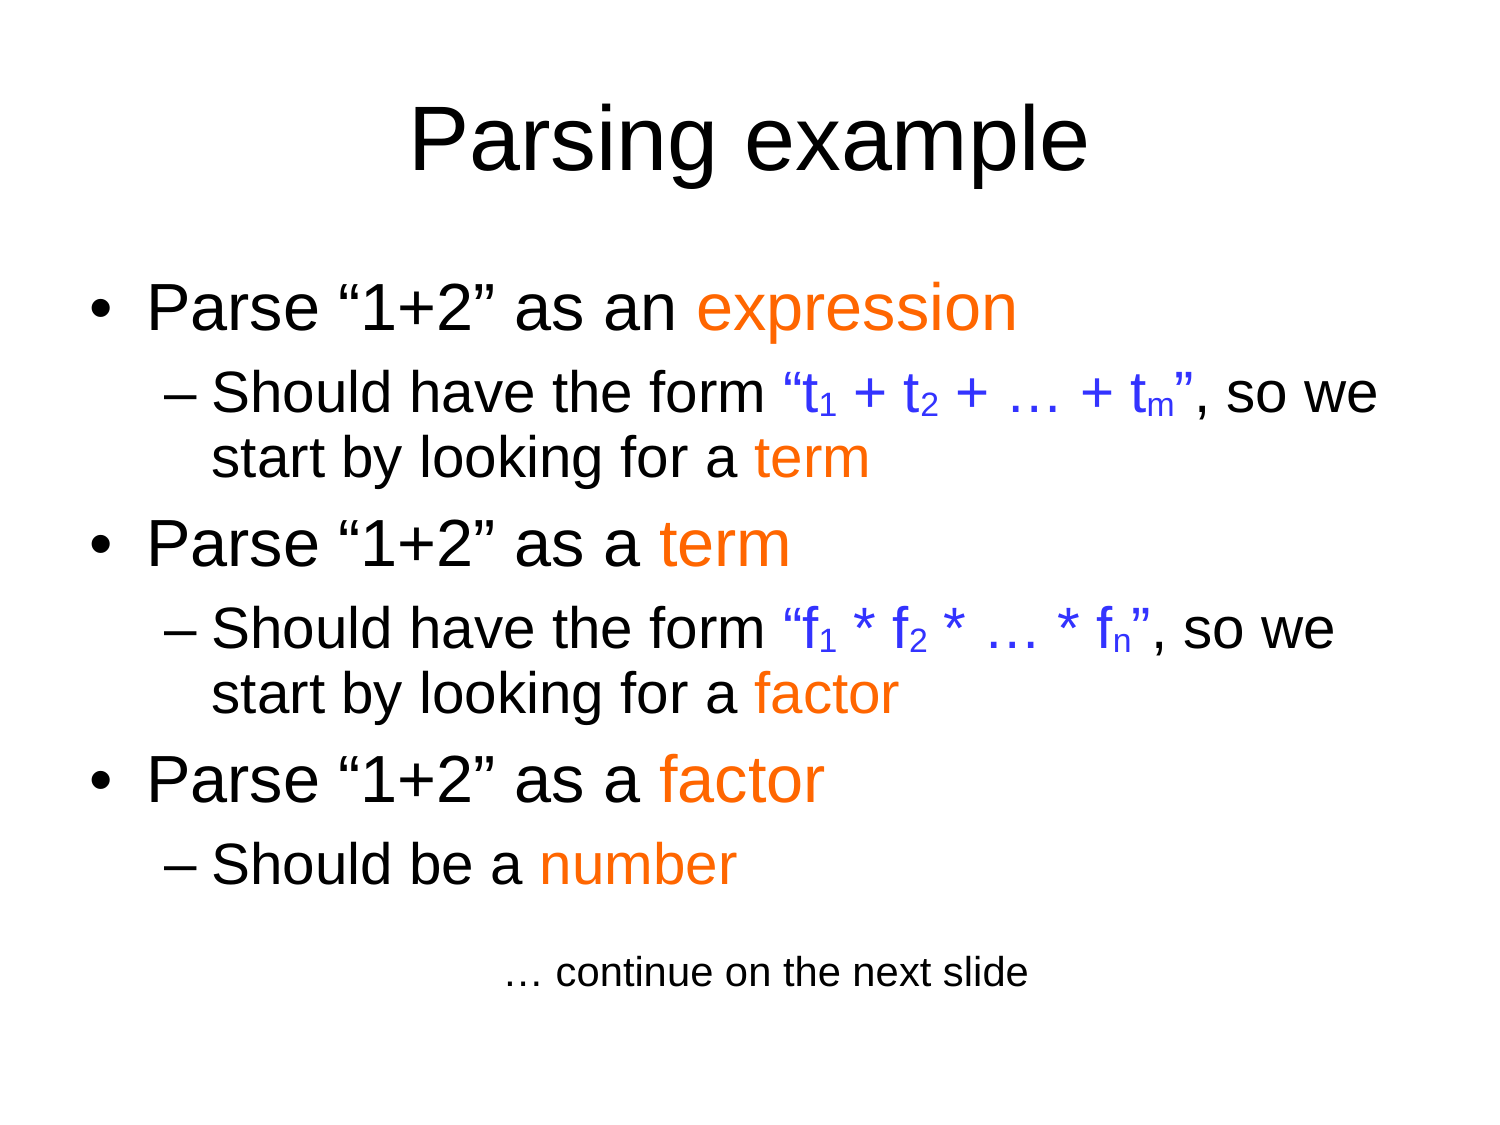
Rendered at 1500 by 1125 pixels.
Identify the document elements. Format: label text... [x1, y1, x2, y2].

list Parse “1+2” as an expression Should have the form “t1 + t2 + … + tm”, so we start by looking for a term Parse “1+2” as a term Should have the form “f1 * f2 * … * fn”, so we start by looking for a factor Parse “1+2” as a factor Should be a number [75, 262, 1426, 915]
text_box … continue on the next slide [487, 937, 1088, 1003]
title Parsing example [75, 45, 1426, 233]
